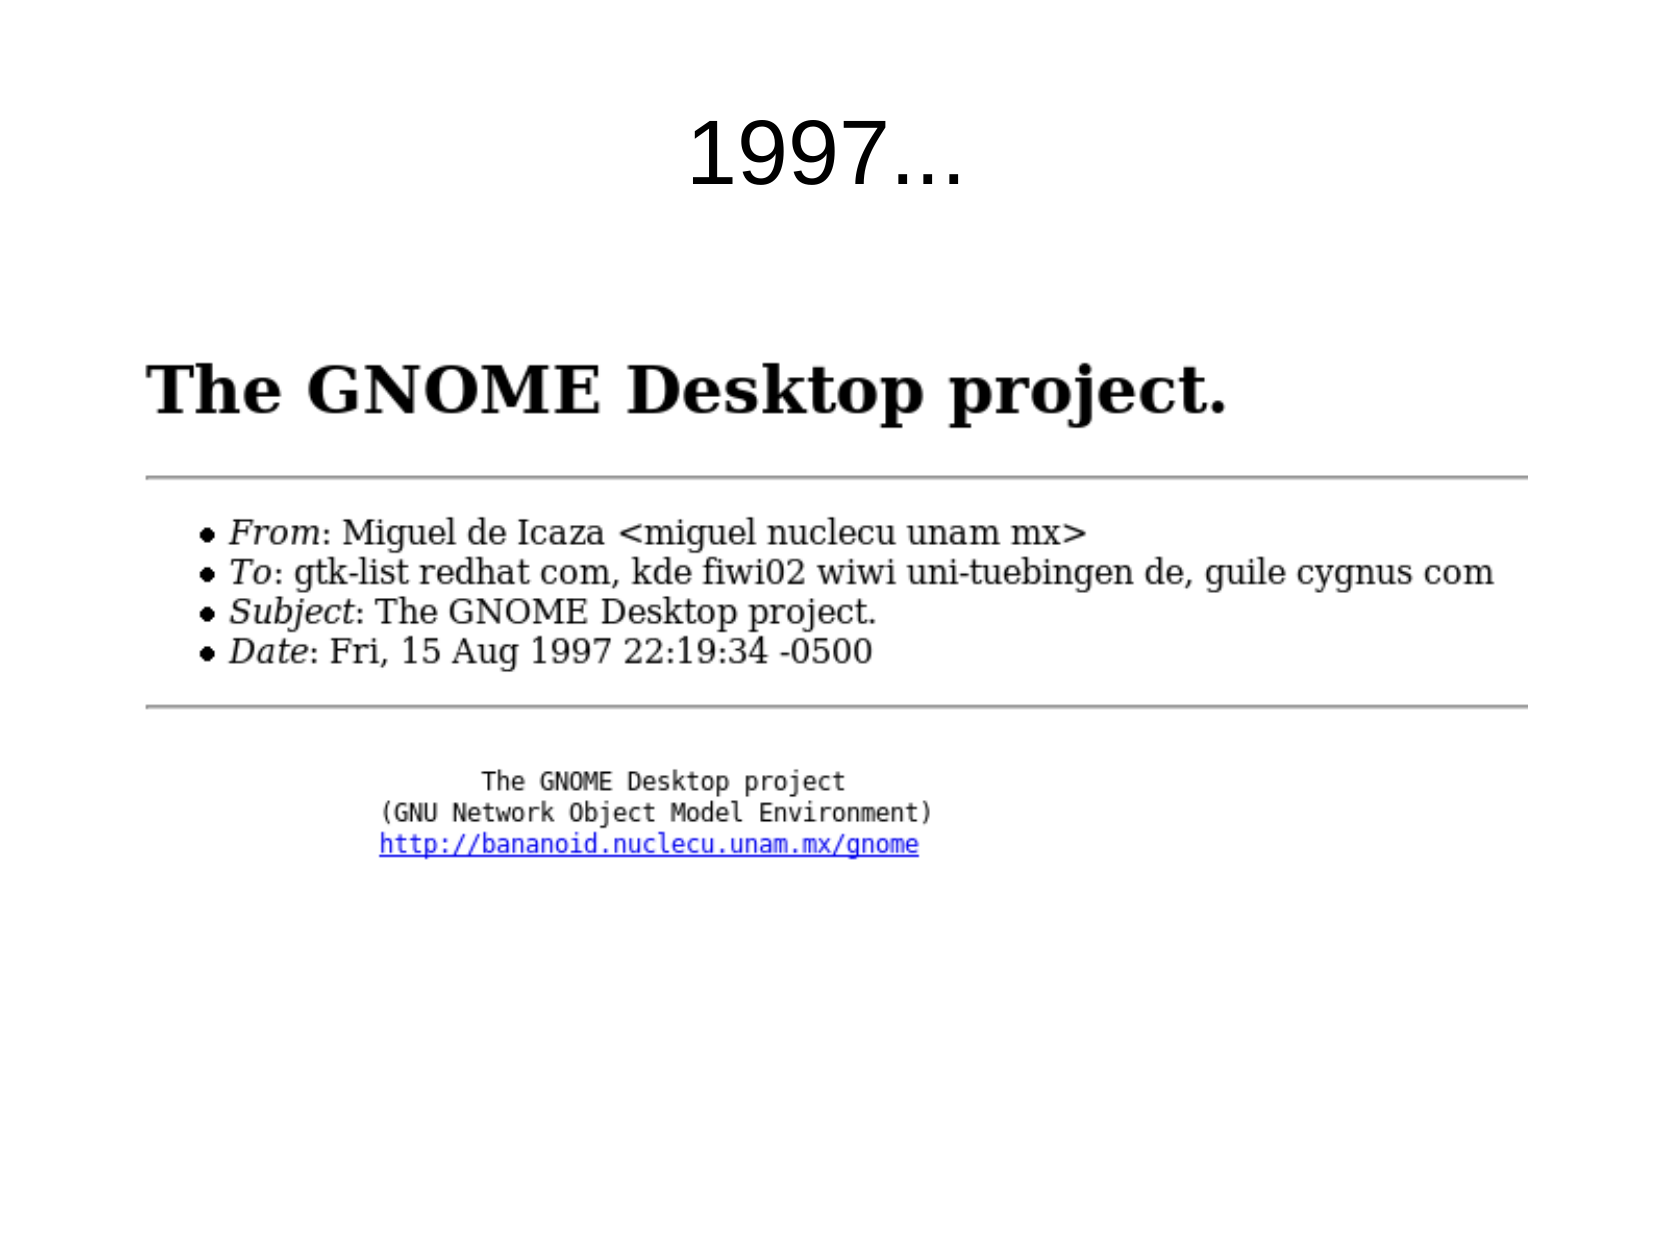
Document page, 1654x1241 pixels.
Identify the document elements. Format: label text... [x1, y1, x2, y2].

title 1997... [82, 56, 1571, 250]
picture [138, 347, 1528, 895]
